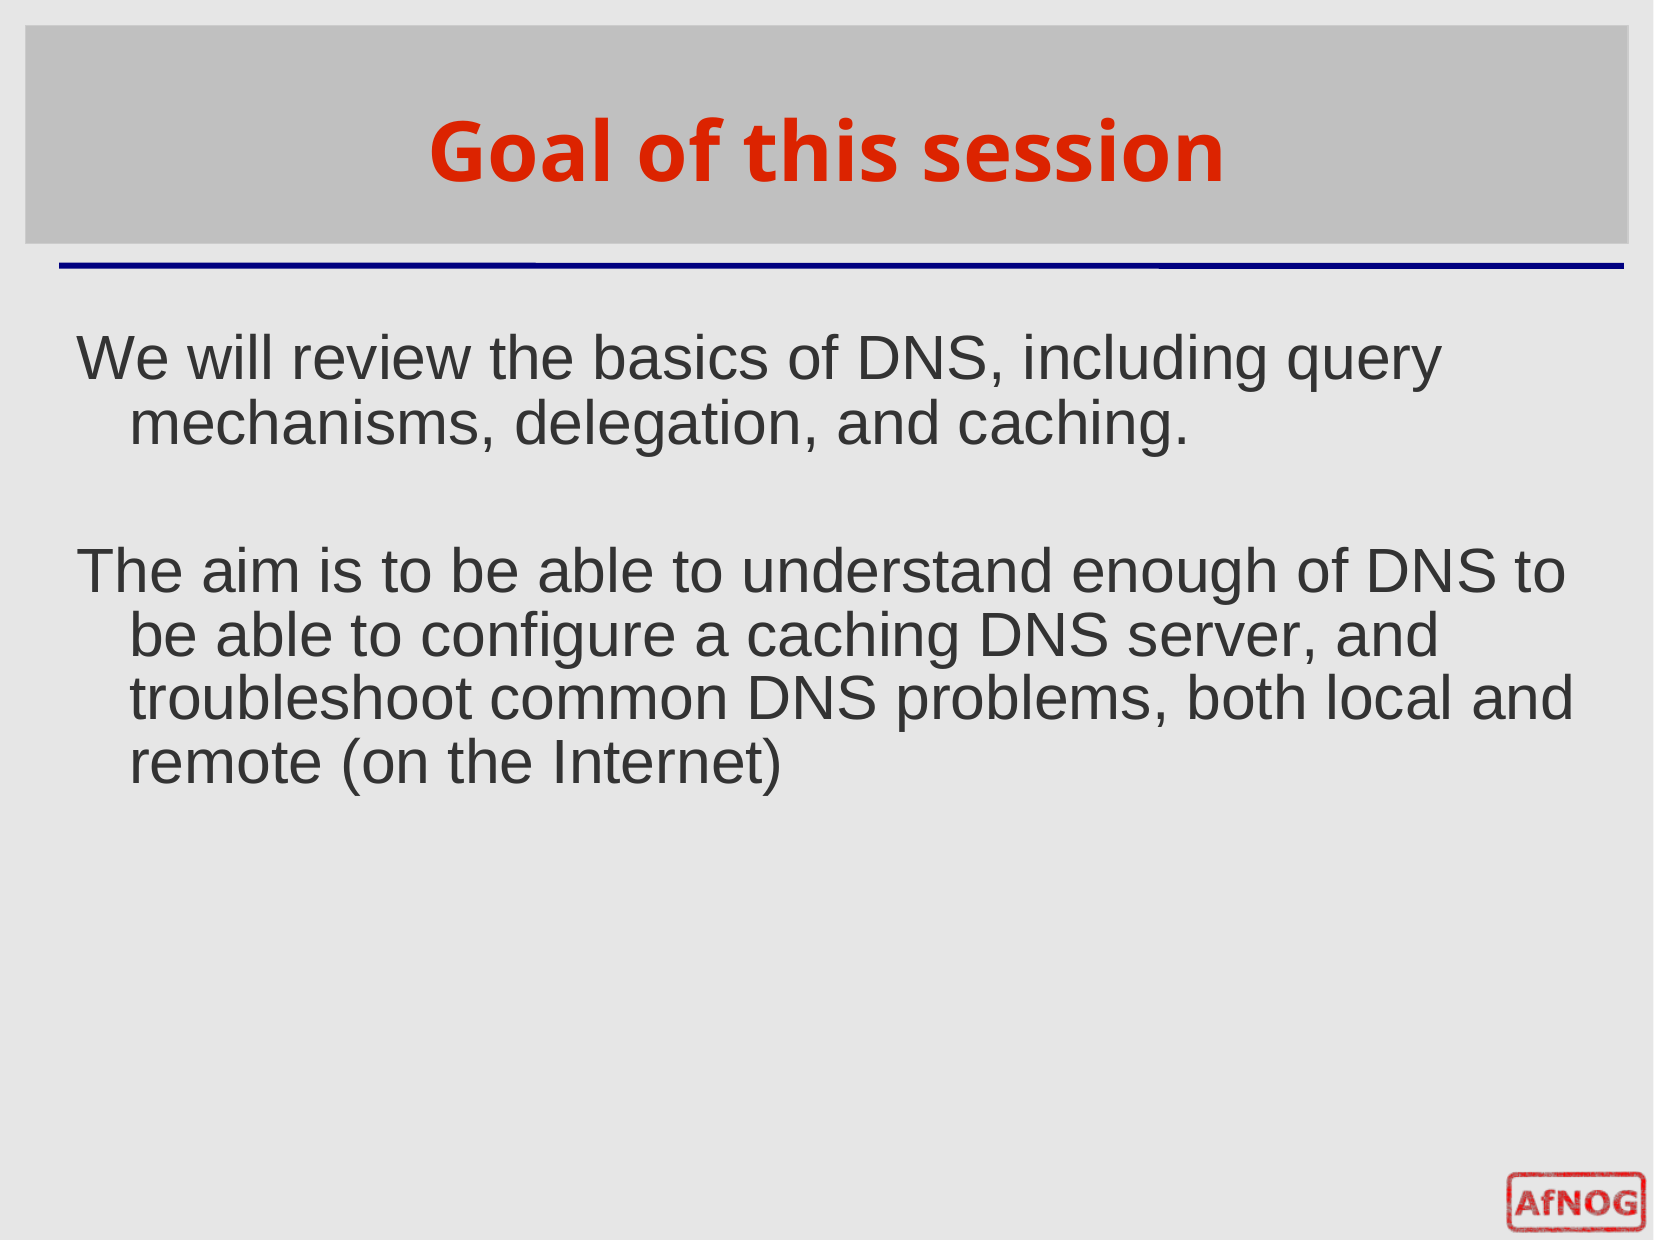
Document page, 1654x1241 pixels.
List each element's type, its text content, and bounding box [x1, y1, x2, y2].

list We will review the basics of DNS, including query mechanisms, delegation, and caching. The aim is to be able to understand enough of DNS to be able to configure a caching DNS server, and troubleshoot common DNS problems, both local and remote (on the Internet) [59, 322, 1595, 1132]
picture [1505, 1170, 1648, 1235]
title Goal of this session [121, 46, 1534, 254]
